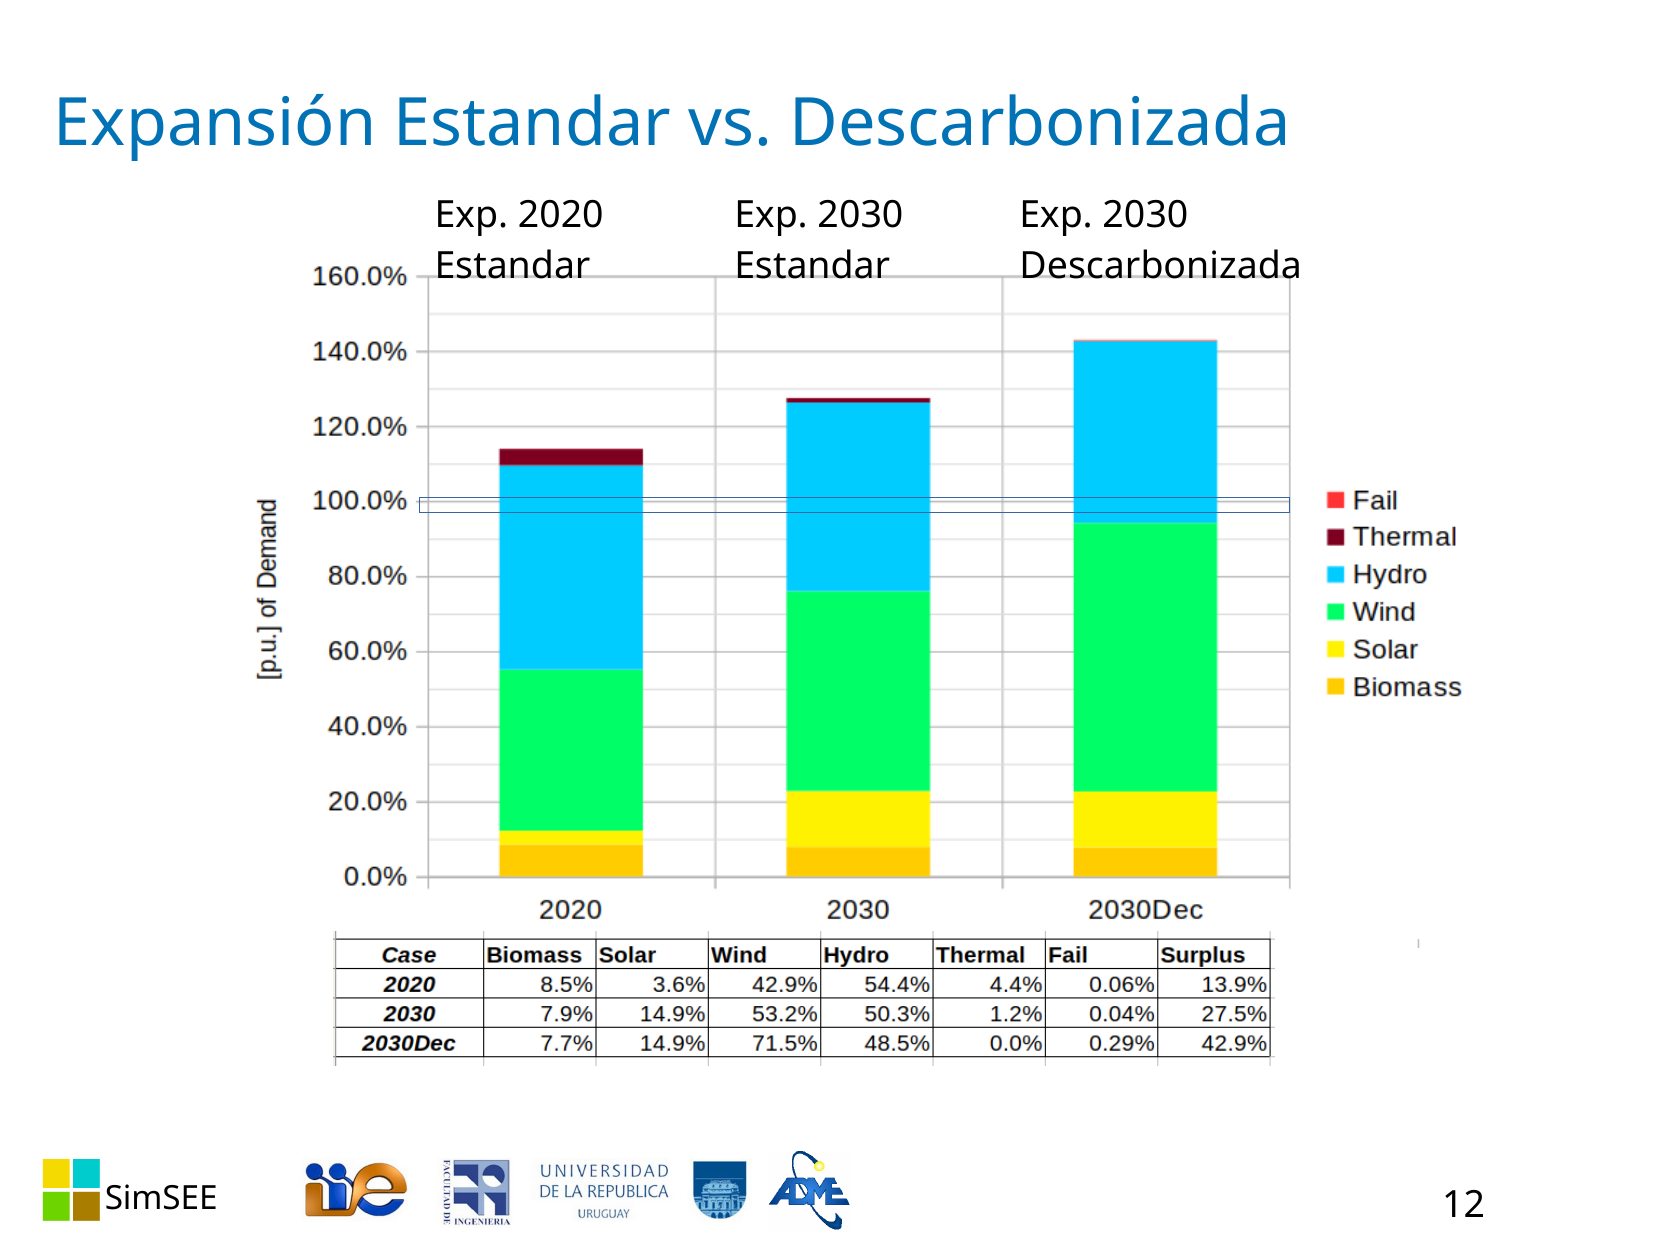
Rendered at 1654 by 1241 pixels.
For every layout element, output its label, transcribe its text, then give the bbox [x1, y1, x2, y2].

picture [295, 1154, 752, 1230]
text_box Exp. 2030 Descarbonizada [1004, 179, 1350, 286]
text_box Exp. 2020 Estandar [419, 179, 645, 286]
picture [41, 1157, 102, 1223]
picture [769, 1151, 852, 1231]
text_box Exp. 2030 Estandar [719, 179, 945, 286]
picture [224, 258, 1470, 1066]
title Expansión Estandar vs. Descarbonizada [47, 58, 1560, 166]
